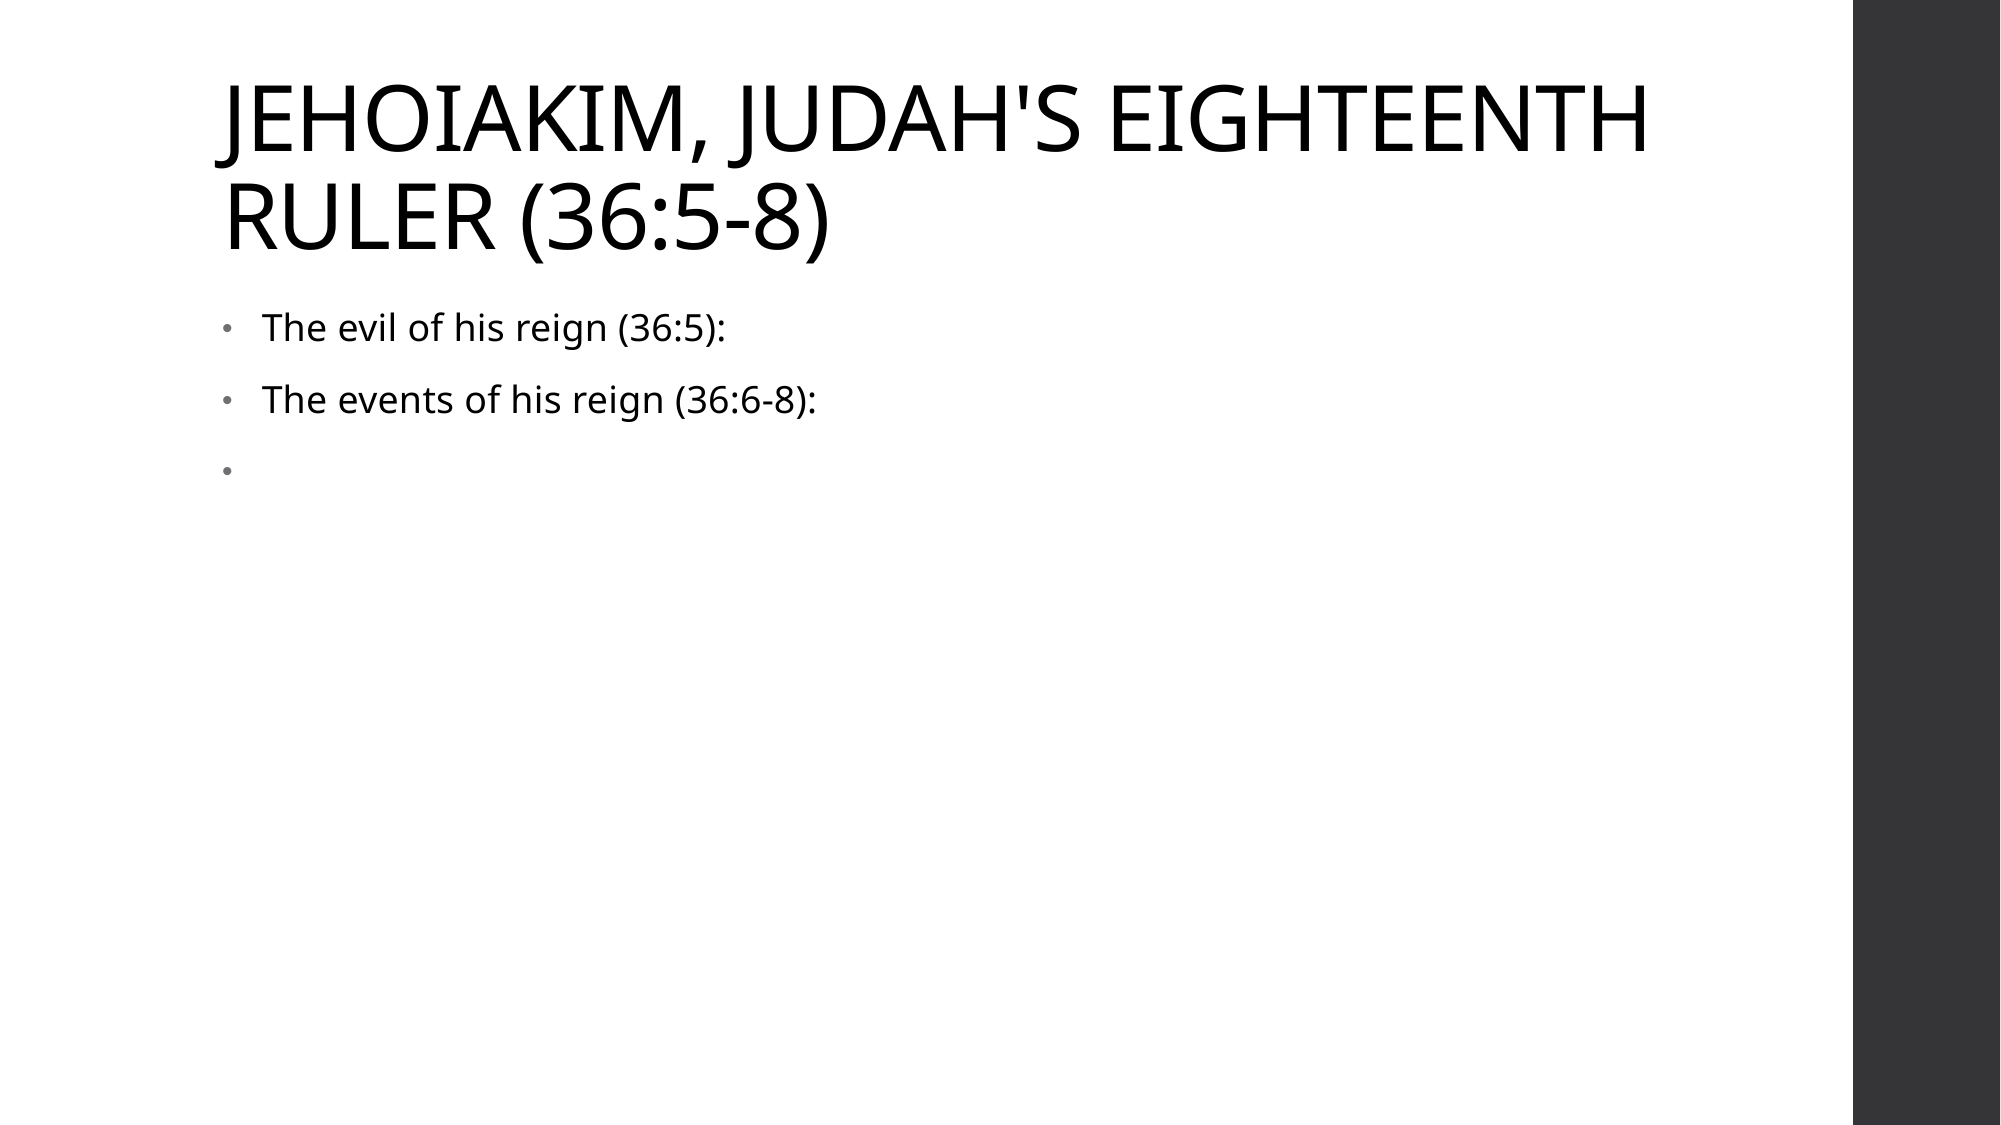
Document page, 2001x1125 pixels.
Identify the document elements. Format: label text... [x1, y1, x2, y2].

list The evil of his reign (36:5): The events of his reign (36:6-8): [206, 299, 1617, 1014]
title JEHOIAKIM, JUDAH'S EIGHTEENTH RULER (36:5-8) [206, 60, 1797, 278]
